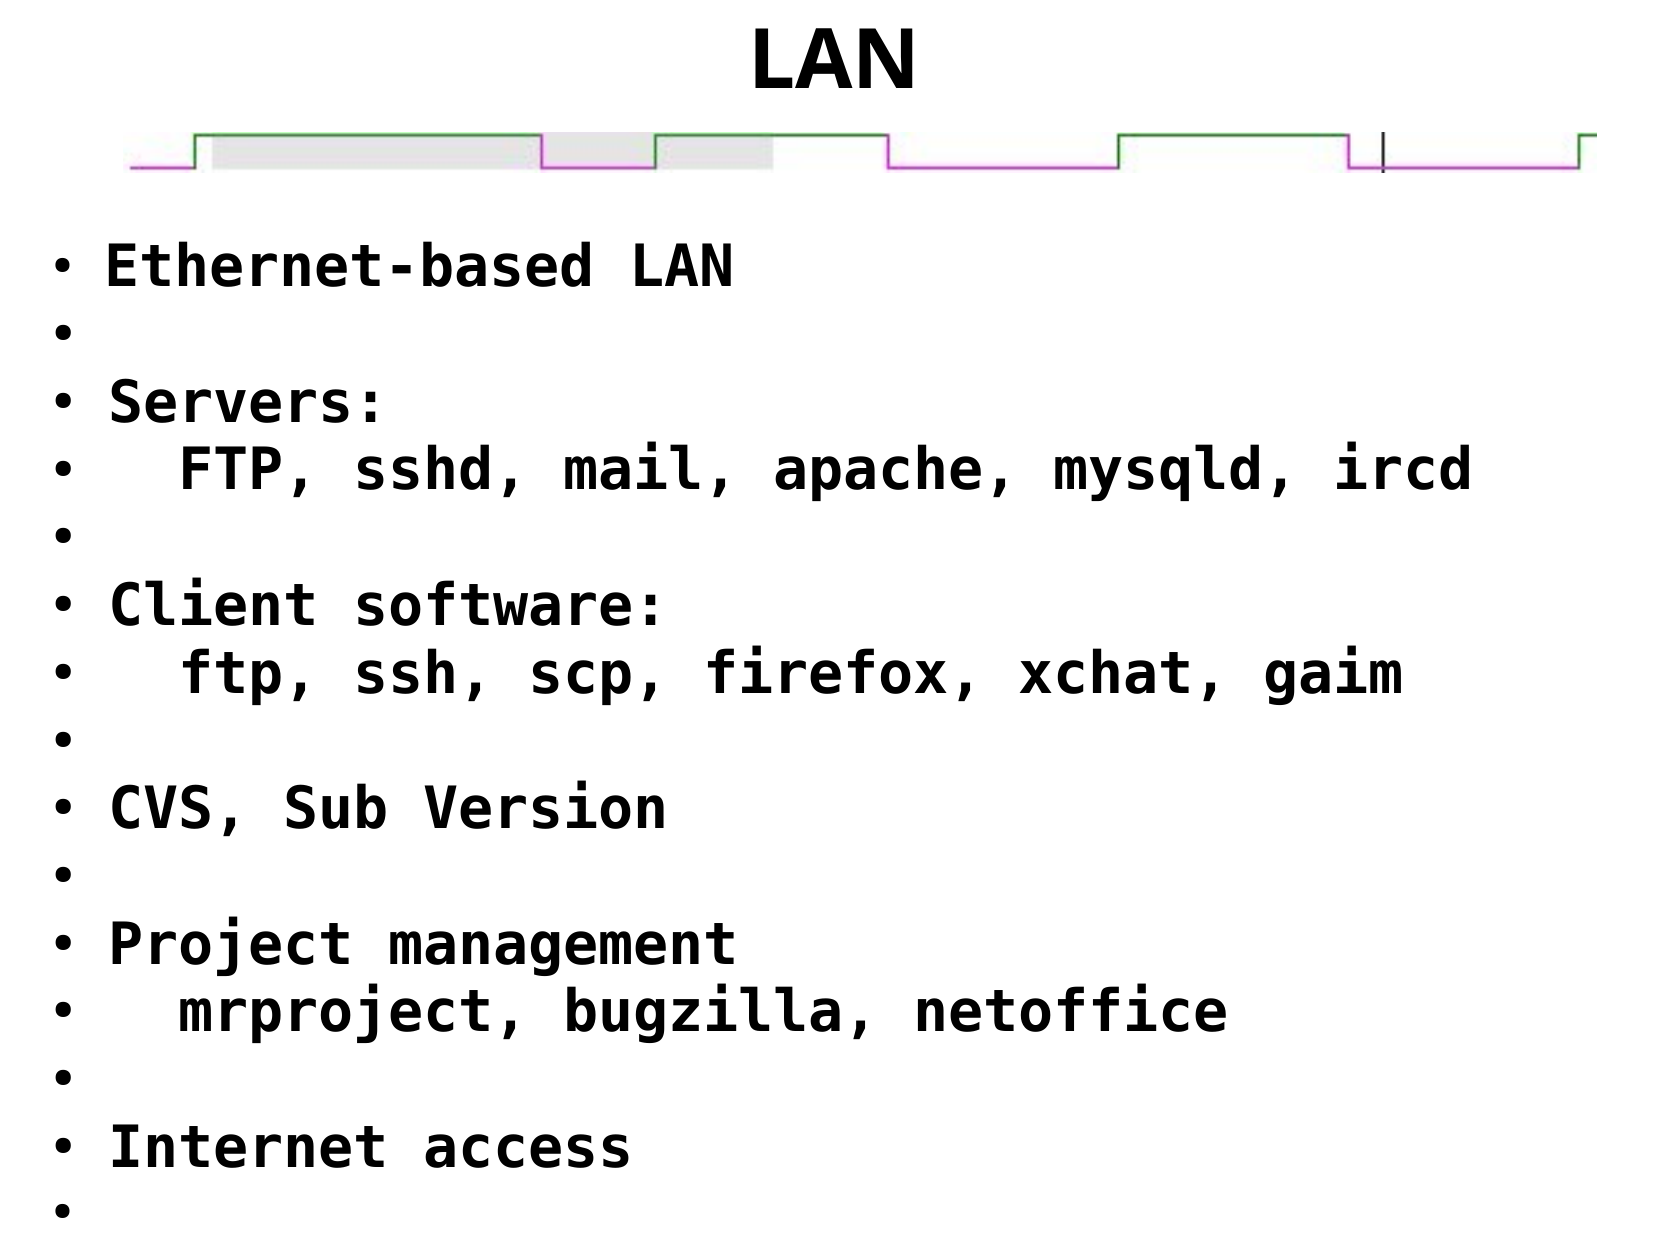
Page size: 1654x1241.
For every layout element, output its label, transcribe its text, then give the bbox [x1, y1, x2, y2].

text_box Ethernet-based LAN Servers: FTP, sshd, mail, apache, mysqld, ircd Client software: ftp, ssh, scp, firefox, xchat, gaim CVS, Sub Version Project management mrproject, bugzilla, netoffice Internet access [52, 232, 1634, 1241]
text_box LAN [748, 0, 1023, 108]
picture [123, 132, 1597, 173]
